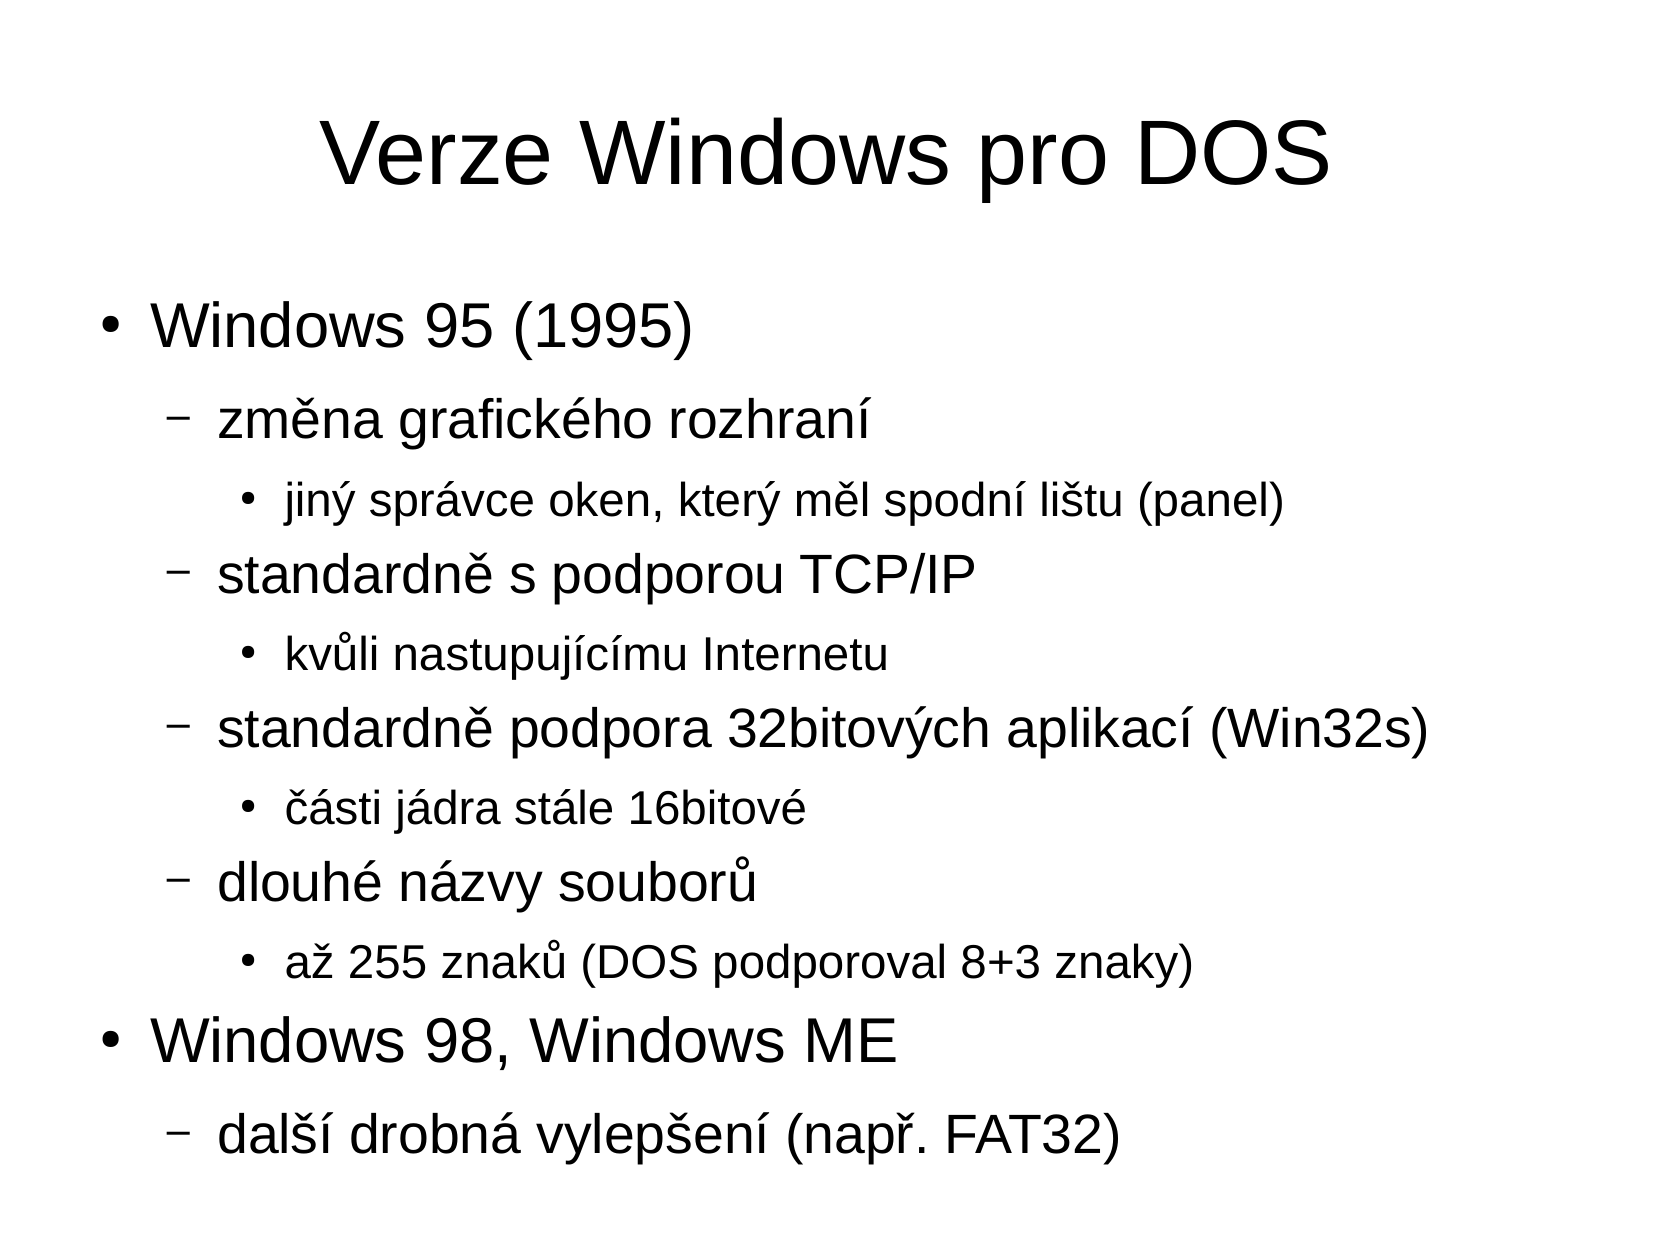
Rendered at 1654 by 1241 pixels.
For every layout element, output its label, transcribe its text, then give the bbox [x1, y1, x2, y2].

title Verze Windows pro DOS [82, 49, 1571, 257]
list Windows 95 (1995) změna grafického rozhraní jiný správce oken, který měl spodní lištu (panel) standardně s podporou TCP/IP kvůli nastupujícímu Internetu standardně podpora 32bitových aplikací (Win32s) části jádra stále 16bitové dlouhé názvy souborů až 255 znaků (DOS podporoval 8+3 znaky) Windows 98, Windows ME další drobná vylepšení (např. FAT32) [82, 290, 1571, 1170]
